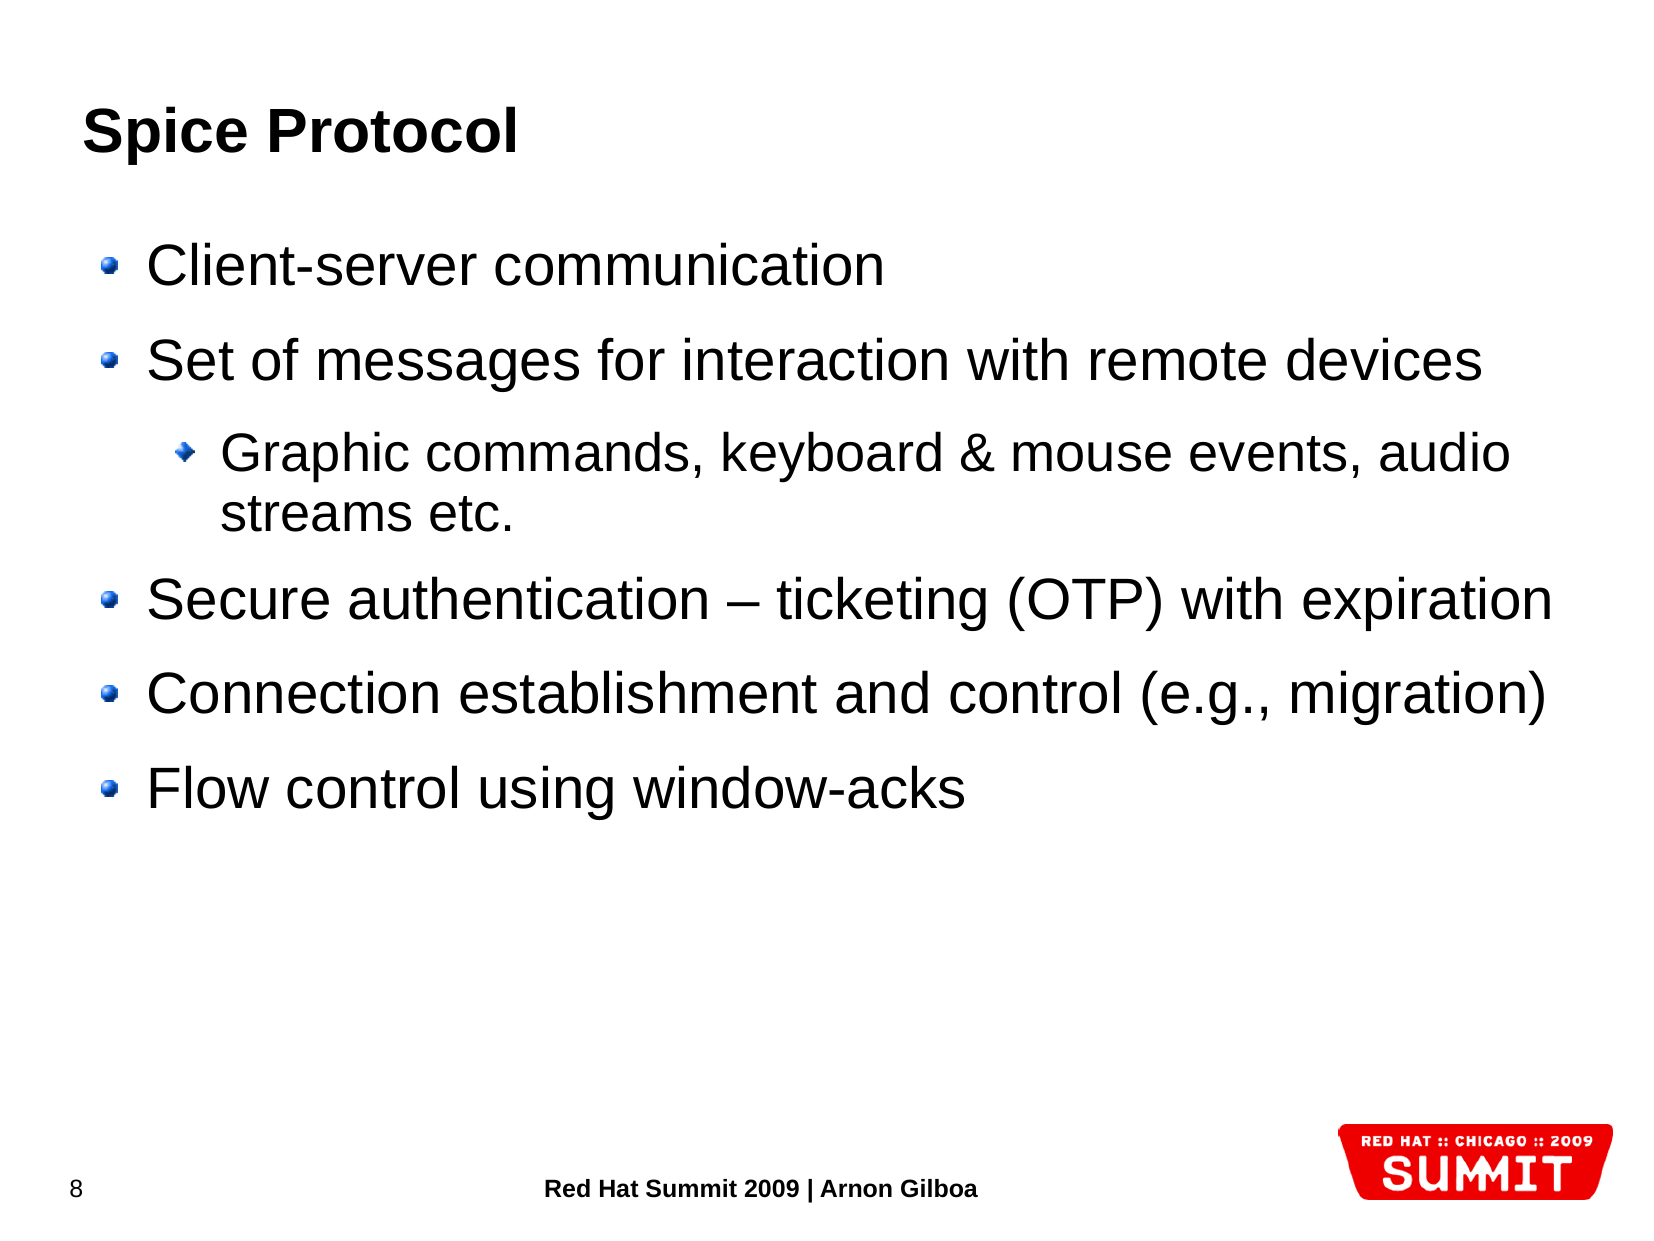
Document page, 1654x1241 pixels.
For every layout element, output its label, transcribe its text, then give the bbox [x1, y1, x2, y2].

title Spice Protocol [82, 37, 1571, 226]
picture [1338, 1124, 1613, 1200]
list Client-server communication Set of messages for interaction with remote devices Graphic commands, keyboard & mouse events, audio streams etc. Secure authentication – ticketing (OTP) with expiration Connection establishment and control (e.g., migration) Flow control using window-acks [86, 232, 1576, 1027]
